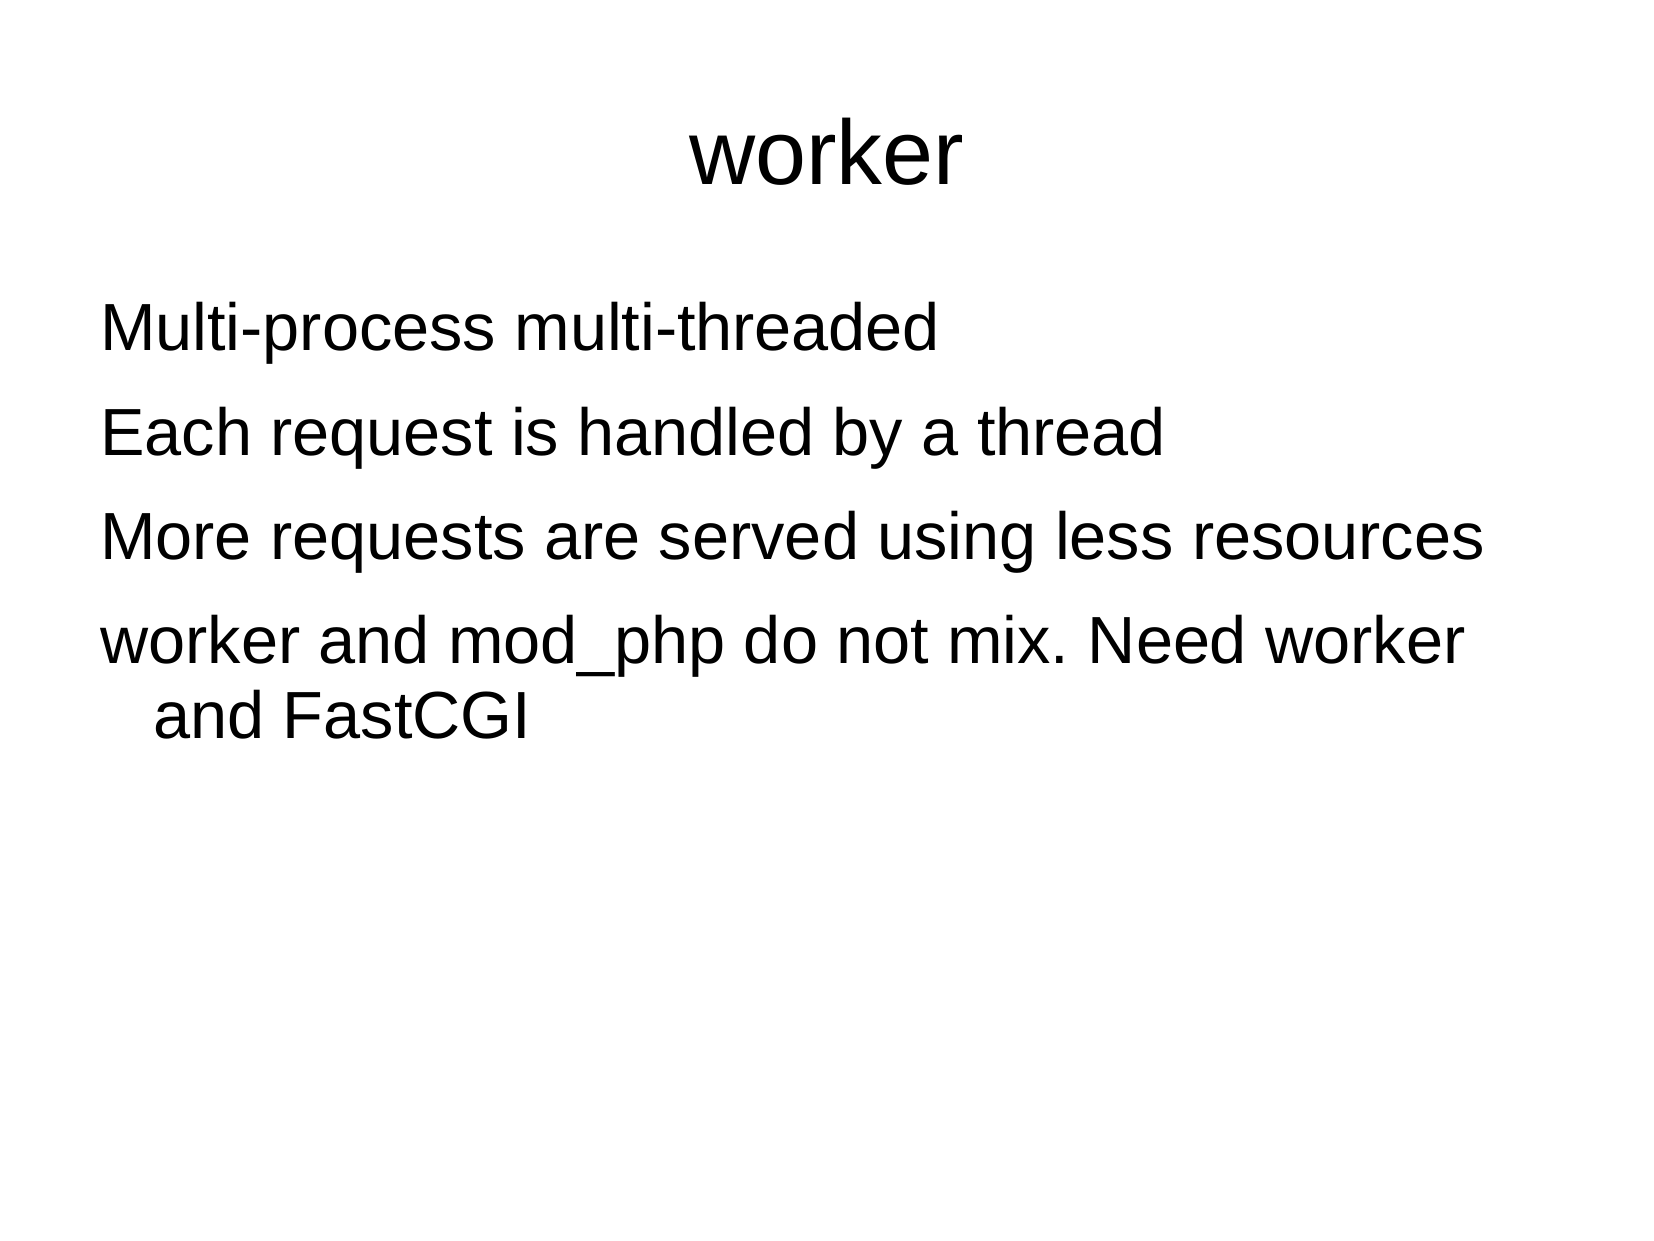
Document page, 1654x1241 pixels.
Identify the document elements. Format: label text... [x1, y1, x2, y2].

title worker [82, 56, 1571, 250]
list Multi-process multi-threaded Each request is handled by a thread More requests are served using less resources worker and mod_php do not mix. Need worker and FastCGI [82, 290, 1571, 1094]
